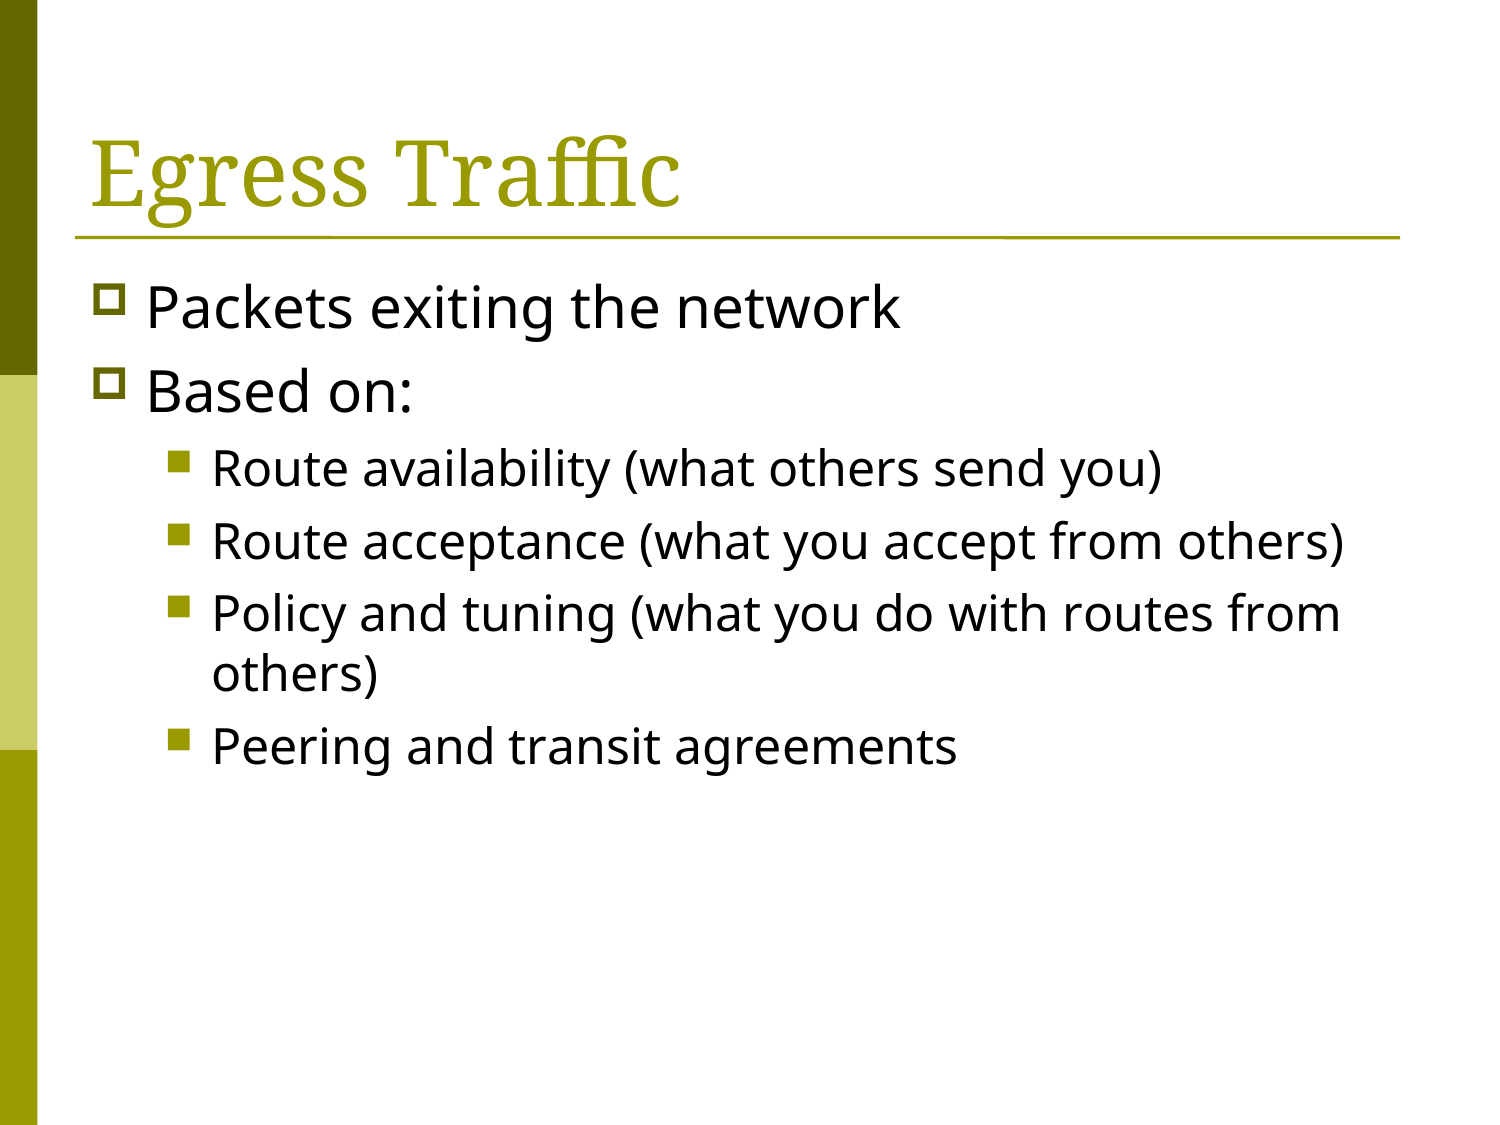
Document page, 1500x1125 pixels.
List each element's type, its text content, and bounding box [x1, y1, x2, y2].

list Packets exiting the network Based on: Route availability (what others send you) Route acceptance (what you accept from others) Policy and tuning (what you do with routes from others) Peering and transit agreements [75, 262, 1426, 1006]
title Egress Traffic [75, 45, 1426, 233]
